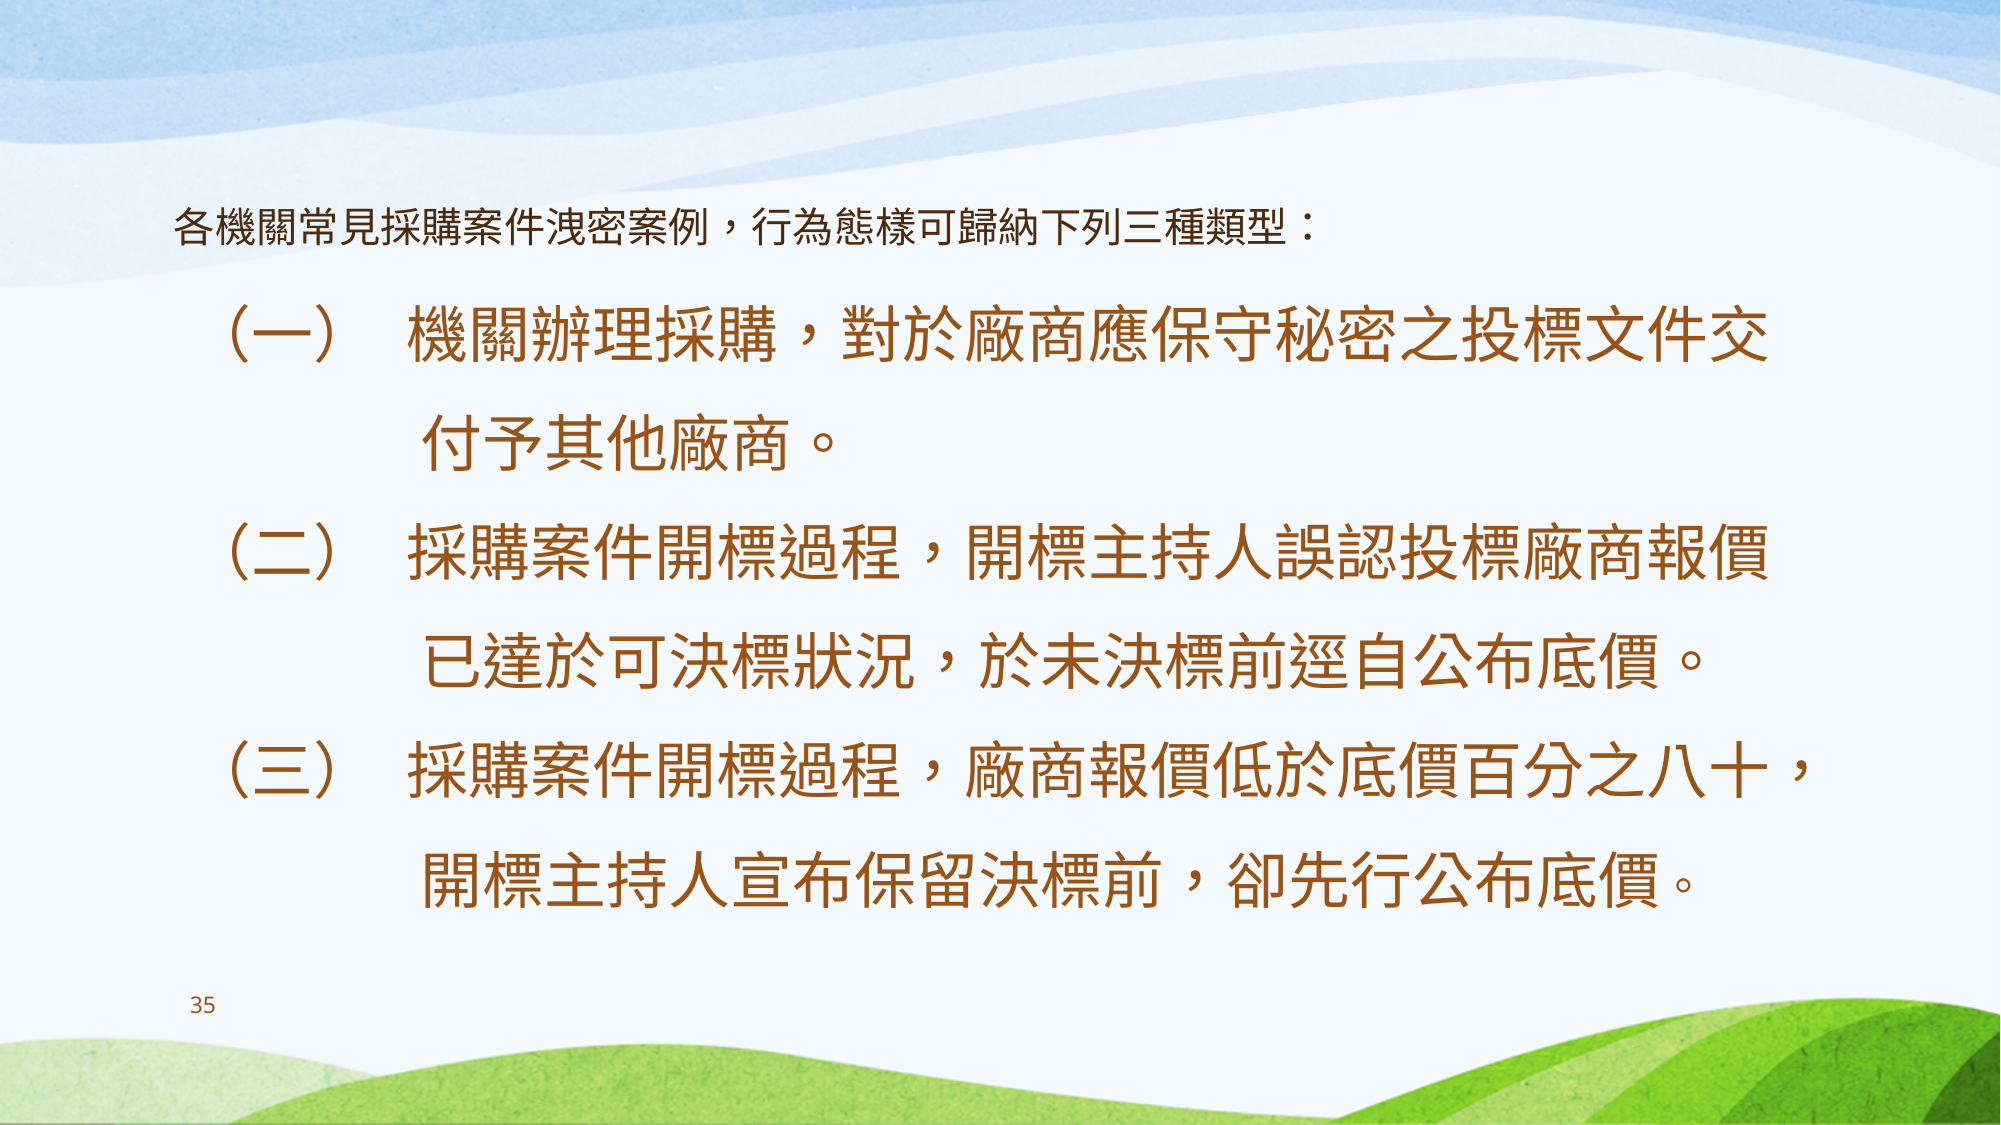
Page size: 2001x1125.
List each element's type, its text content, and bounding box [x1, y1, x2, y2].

list （一） 機關辦理採購，對於廠商應保守秘密之投標文件交 付予其他廠商。 （二） 採購案件開標過程，開標主持人誤認投標廠商報價 已達於可決標狀況，於未決標前逕自公布底價。 （三） 採購案件開標過程，廠商報價低於底價百分之八十， 開標主持人宣布保留決標前，卻先行公布底價。 [174, 287, 1825, 982]
slide_number <編號> [174, 987, 300, 1025]
title 各機關常見採購案件洩密案例，行為態樣可歸納下列三種類型： [159, 108, 1809, 309]
picture [0, 0, 2001, 1125]
